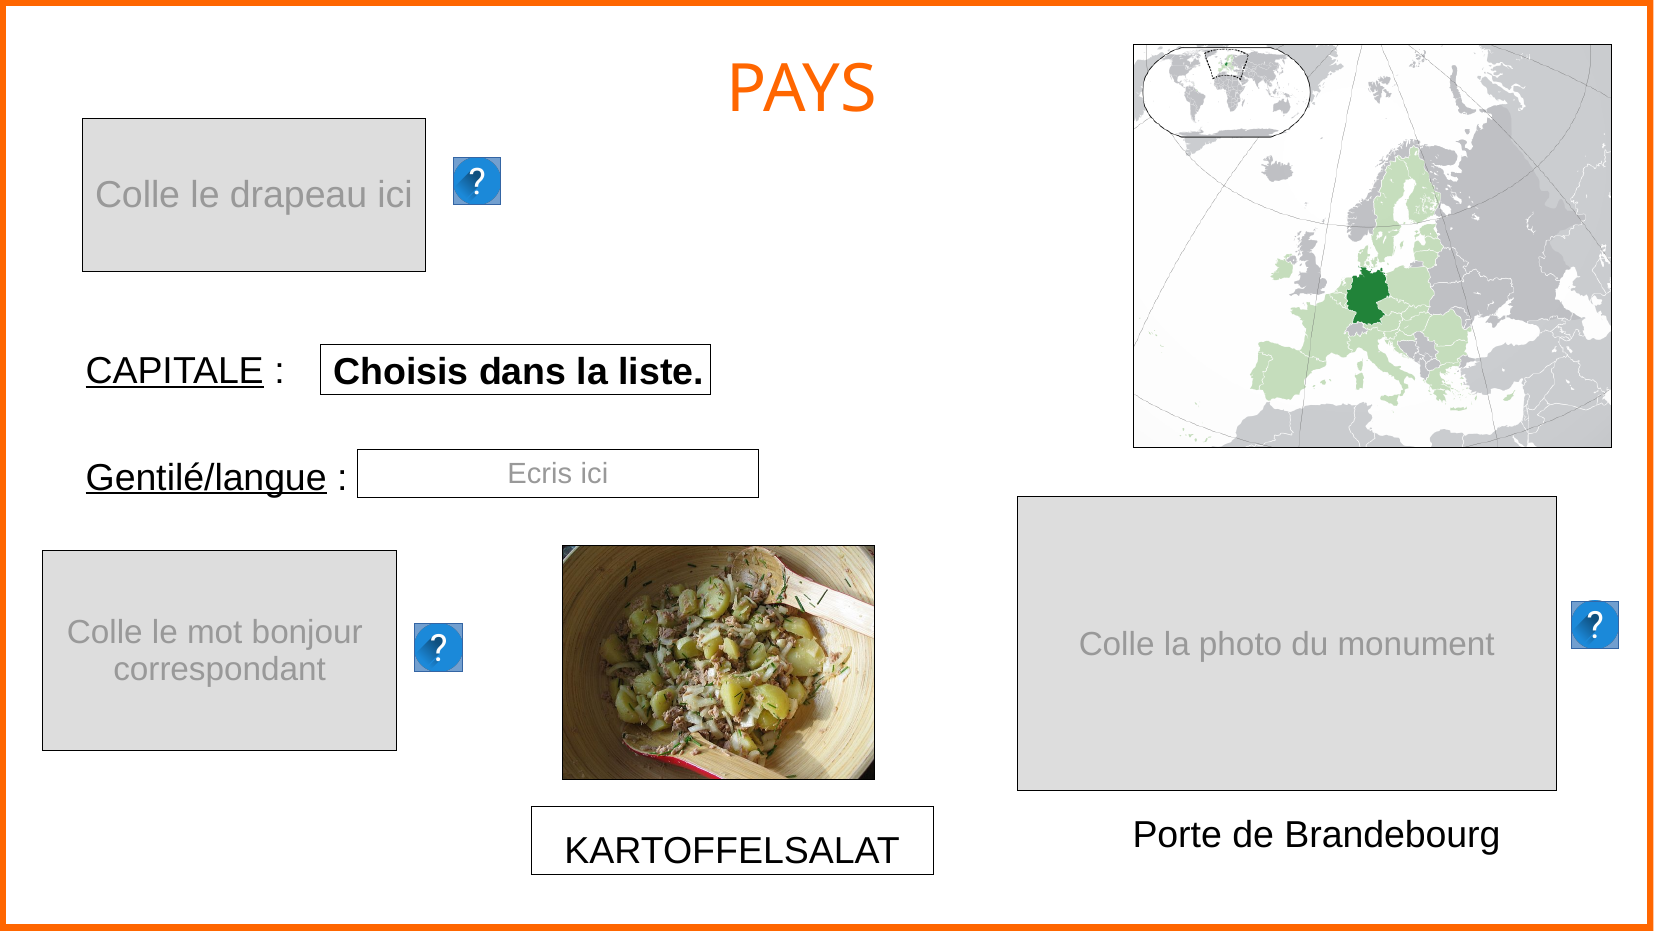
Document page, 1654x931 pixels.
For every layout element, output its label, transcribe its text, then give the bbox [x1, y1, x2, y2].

picture [1133, 44, 1612, 448]
picture [414, 623, 463, 672]
text_box Colle le drapeau ici [82, 118, 426, 272]
picture [562, 545, 875, 780]
text_box KARTOFFELSALAT [531, 806, 934, 875]
picture [1571, 600, 1619, 649]
picture [453, 157, 501, 205]
text_box Porte de Brandebourg [1117, 805, 1526, 870]
text_box CAPITALE : [70, 342, 308, 400]
text_box Ecris ici [357, 449, 759, 498]
text_box Colle le mot bonjour correspondant [42, 550, 397, 751]
text_box PAYS [712, 32, 902, 126]
text_box Colle la photo du monument [1017, 496, 1557, 791]
text_box Gentilé/langue : [70, 448, 367, 506]
